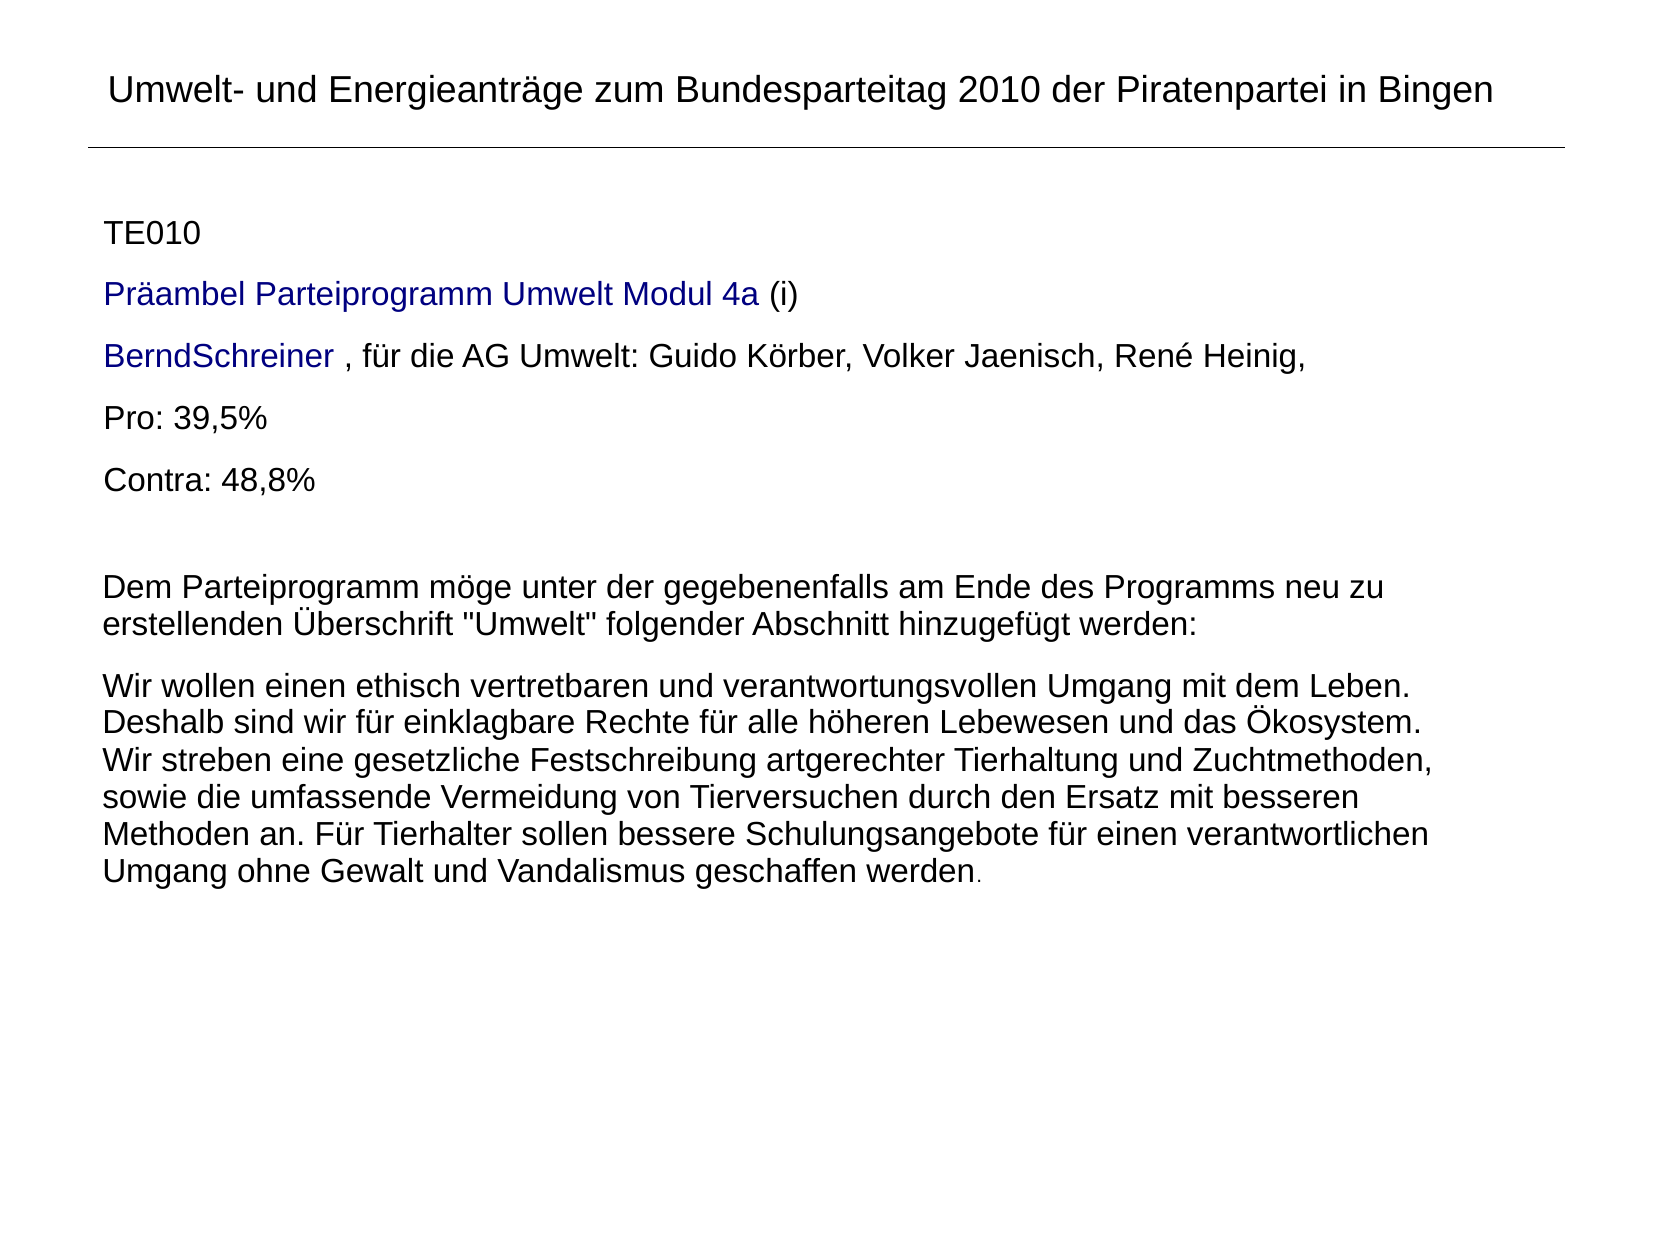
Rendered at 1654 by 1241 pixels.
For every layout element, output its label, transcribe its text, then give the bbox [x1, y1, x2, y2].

text_box Dem Parteiprogramm möge unter der gegebenenfalls am Ende des Programms neu zu erstellenden Überschrift "Umwelt" folgender Abschnitt hinzugefügt werden: Wir wollen einen ethisch vertretbaren und verantwortungsvollen Umgang mit dem Leben. Deshalb sind wir für einklagbare Rechte für alle höheren Lebewesen und das Ökosystem. Wir streben eine gesetzliche Festschreibung artgerechter Tierhaltung und Zuchtmethoden, sowie die umfassende Vermeidung von Tierversuchen durch den Ersatz mit besseren Methoden an. Für Tierhalter sollen bessere Schulungsangebote für einen verantwortlichen Umgang ohne Gewalt und Vandalismus geschaffen werden. [87, 560, 1477, 1182]
text_box TE010 Präambel Parteiprogramm Umwelt Modul 4a (i) BerndSchreiner , für die AG Umwelt: Guido Körber, Volker Jaenisch, René Heinig, Pro: 39,5% Contra: 48,8% [88, 206, 1536, 554]
